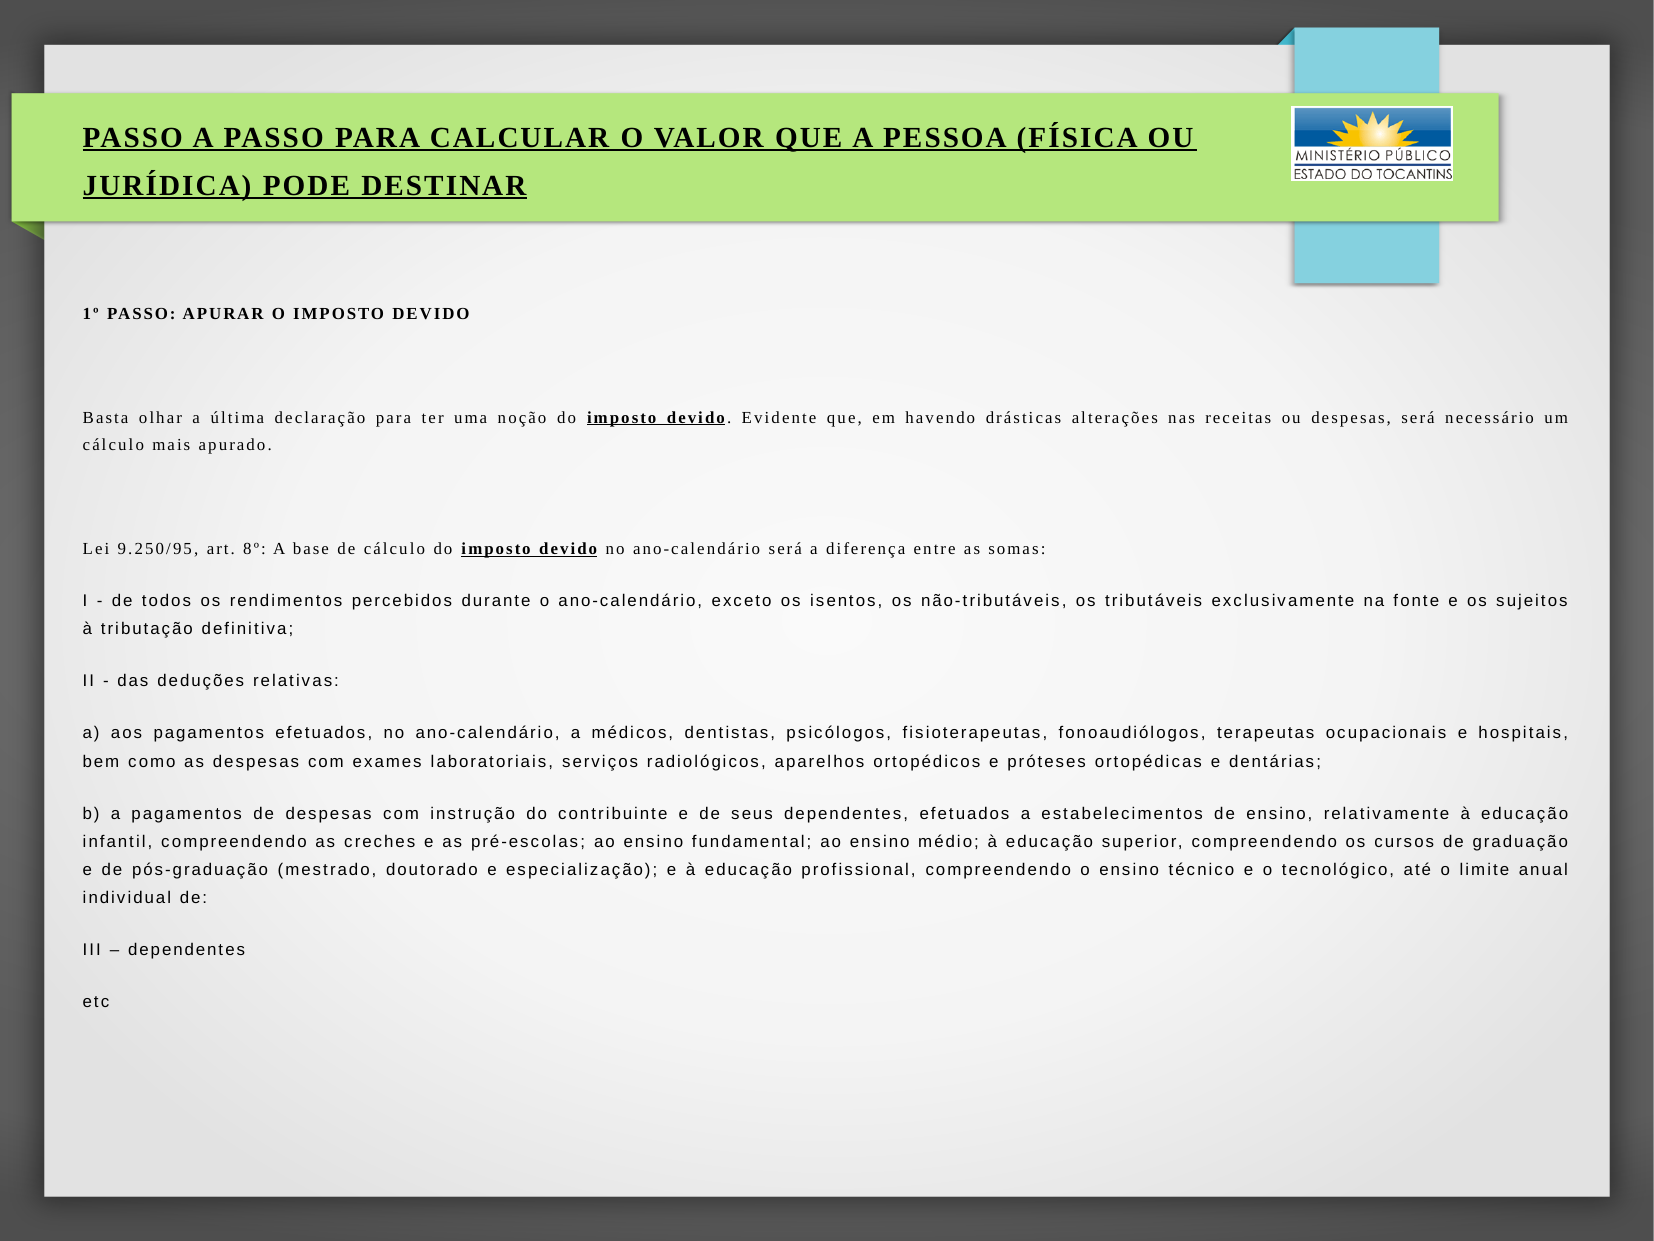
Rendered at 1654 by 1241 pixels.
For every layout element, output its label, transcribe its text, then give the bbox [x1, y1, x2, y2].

title PASSO A PASSO PARA CALCULAR O VALOR QUE A PESSOA (FÍSICA OU JURÍDICA) PODE DESTINAR [82, 94, 1264, 213]
list 1º PASSO: APURAR O IMPOSTO DEVIDO Basta olhar a última declaração para ter uma noção do imposto devido. Evidente que, em havendo drásticas alterações nas receitas ou despesas, será necessário um cálculo mais apurado. Lei 9.250/95, art. 8º: A base de cálculo do imposto devido no ano-calendário será a diferença entre as somas: I - de todos os rendimentos percebidos durante o ano-calendário, exceto os isentos, os não-tributáveis, os tributáveis exclusivamente na fonte e os sujeitos à tributação definitiva; II - das deduções relativas: a) aos pagamentos efetuados, no ano-calendário, a médicos, dentistas, psicólogos, fisioterapeutas, fonoaudiólogos, terapeutas ocupacionais e hospitais, bem como as despesas com exames laboratoriais, serviços radiológicos, aparelhos ortopédicos e próteses ortopédicas e dentárias; b) a pagamentos de despesas com instrução do contribuinte e de seus dependentes, efetuados a estabelecimentos de ensino, relativamente à educação infantil, compreendendo as creches e as pré-escolas; ao ensino fundamental; ao ensino médio; à educação superior, compreendendo os cursos de graduação e de pós-graduação (mestrado, doutorado e especialização); e à educação profissional, compreendendo o ensino técnico e o tecnológico, até o limite anual individual de: III – dependentes etc [82, 295, 1571, 1015]
picture [0, 0, 1654, 1241]
